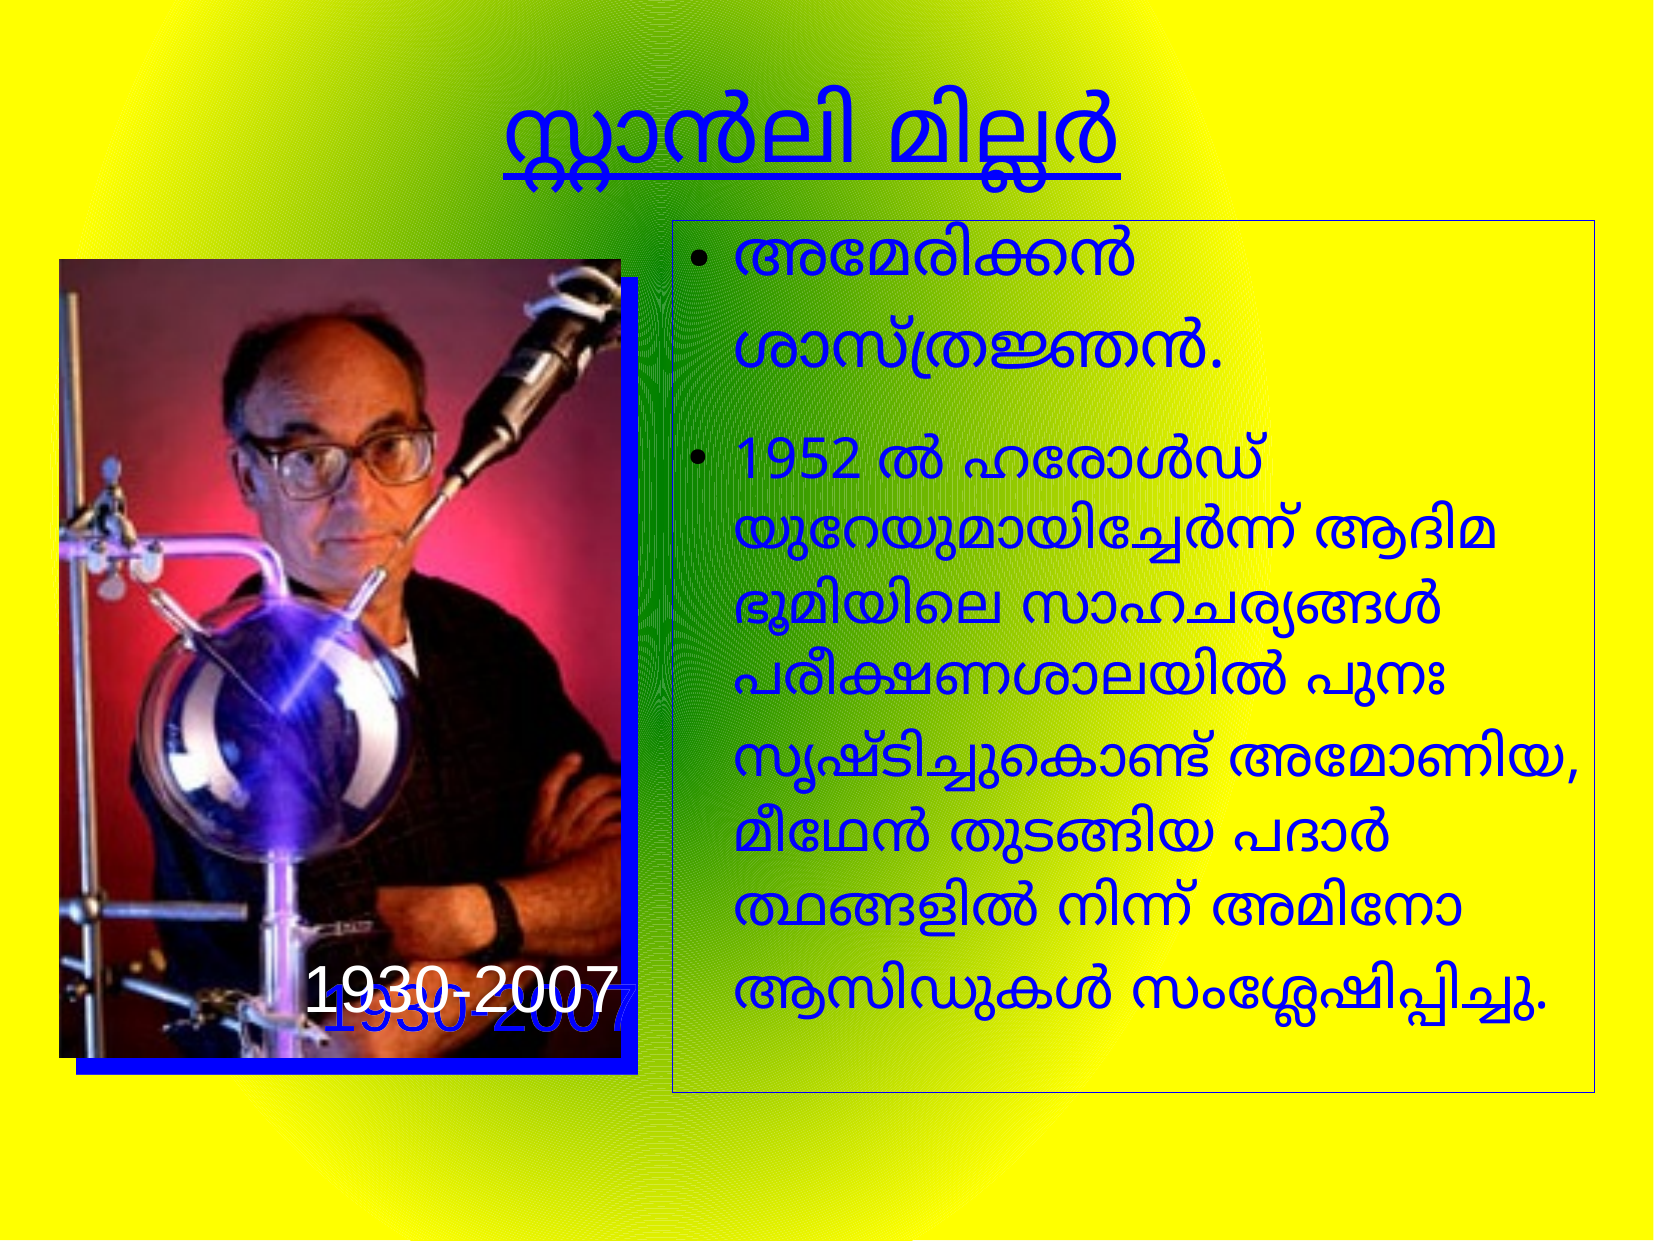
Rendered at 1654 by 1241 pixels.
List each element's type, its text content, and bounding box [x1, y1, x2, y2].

list അമേരിക്കന്‍ ശാസ്ത്രജ്ഞന്‍. 1952 ല്‍ ഹരോള്‍ഡ് യുറേയുമായിച്ചേര്‍ന്ന് ആദിമ ഭൂമിയിലെ സാഹചര്യങ്ങള്‍ പരീക്ഷണശാലയില്‍ പുനഃ സൃഷ്ടിച്ചുകൊണ്ട് അമോണിയ, മീഥേന്‍ തുടങ്ങിയ പദാര്‍ത്ഥങ്ങളില്‍ നിന്ന് അമിനോ ആസിഡുകള്‍ സംശ്ലേഷിപ്പിച്ചു. [672, 220, 1595, 1093]
title സ്റ്റാന്‍ലി മില്ലര്‍ [88, 43, 1536, 237]
text_box 1930-2007 [287, 944, 638, 1035]
picture [59, 259, 621, 1058]
